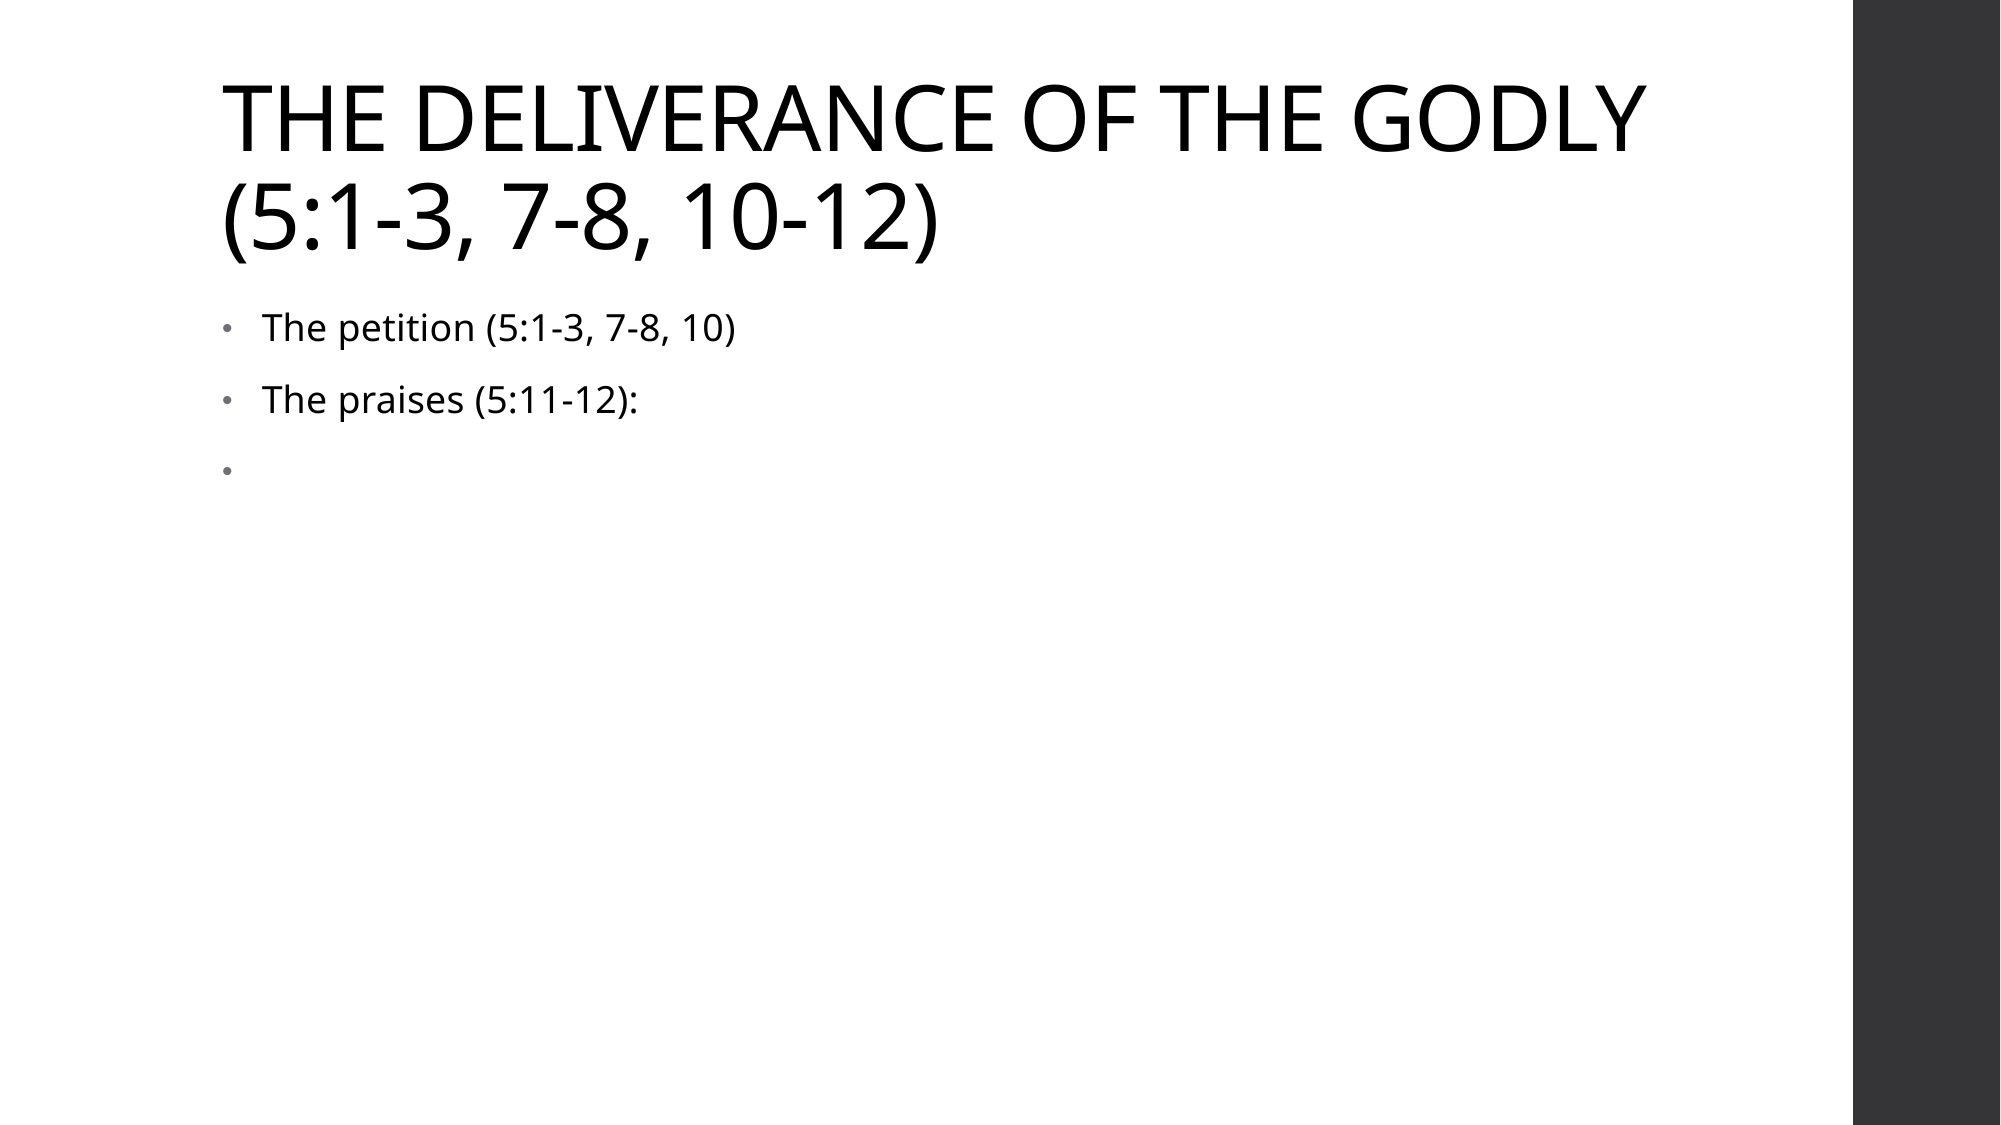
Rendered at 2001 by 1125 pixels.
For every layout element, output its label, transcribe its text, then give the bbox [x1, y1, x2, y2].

list The petition (5:1-3, 7-8, 10) The praises (5:11-12): [206, 299, 1617, 1014]
title THE DELIVERANCE OF THE GODLY (5:1-3, 7-8, 10-12) [206, 60, 1797, 278]
